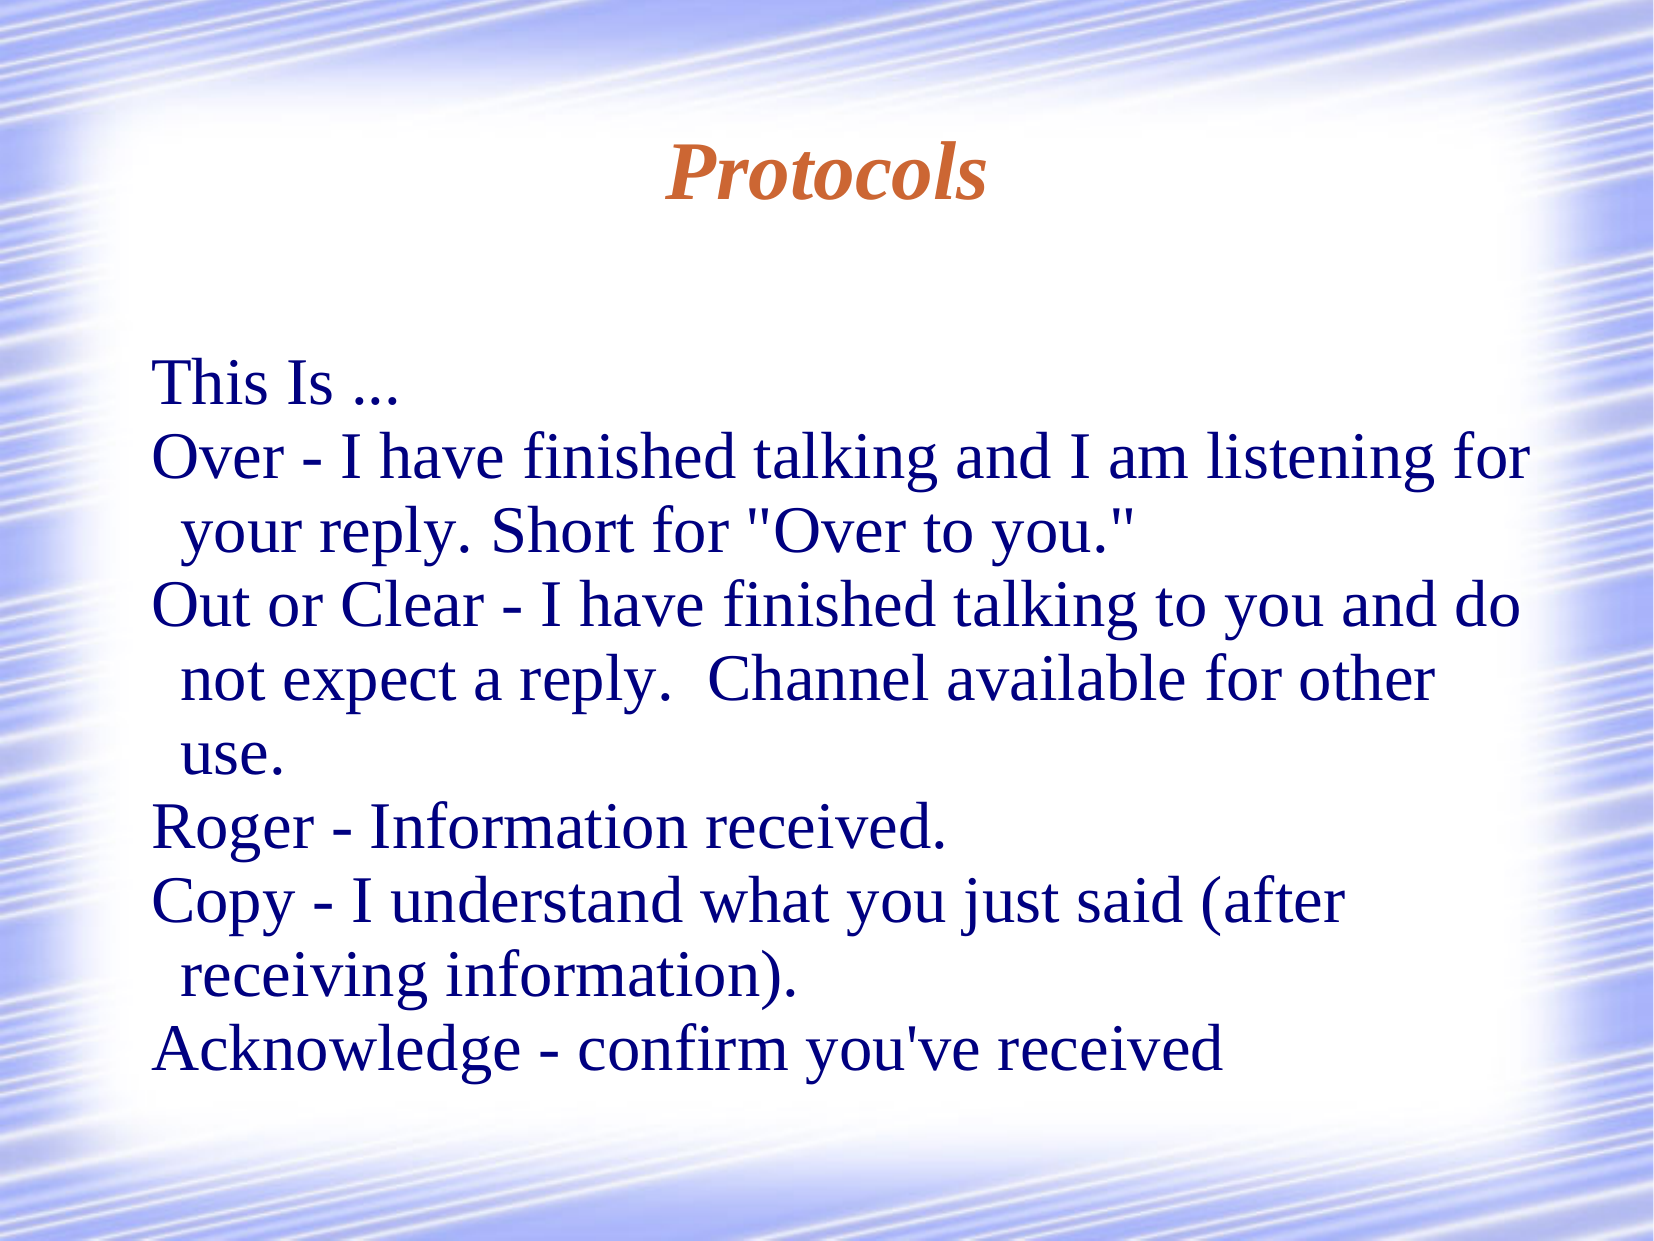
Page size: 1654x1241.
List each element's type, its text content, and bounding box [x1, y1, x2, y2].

title Protocols [121, 67, 1534, 275]
picture [0, 0, 1654, 1241]
list This Is ... Over - I have finished talking and I am listening for your reply. Short for "Over to you." Out or Clear - I have finished talking to you and do not expect a reply. Channel available for other use. Roger - Information received. Copy - I understand what you just said (after receiving information). Acknowledge - confirm you've received [121, 344, 1534, 1127]
